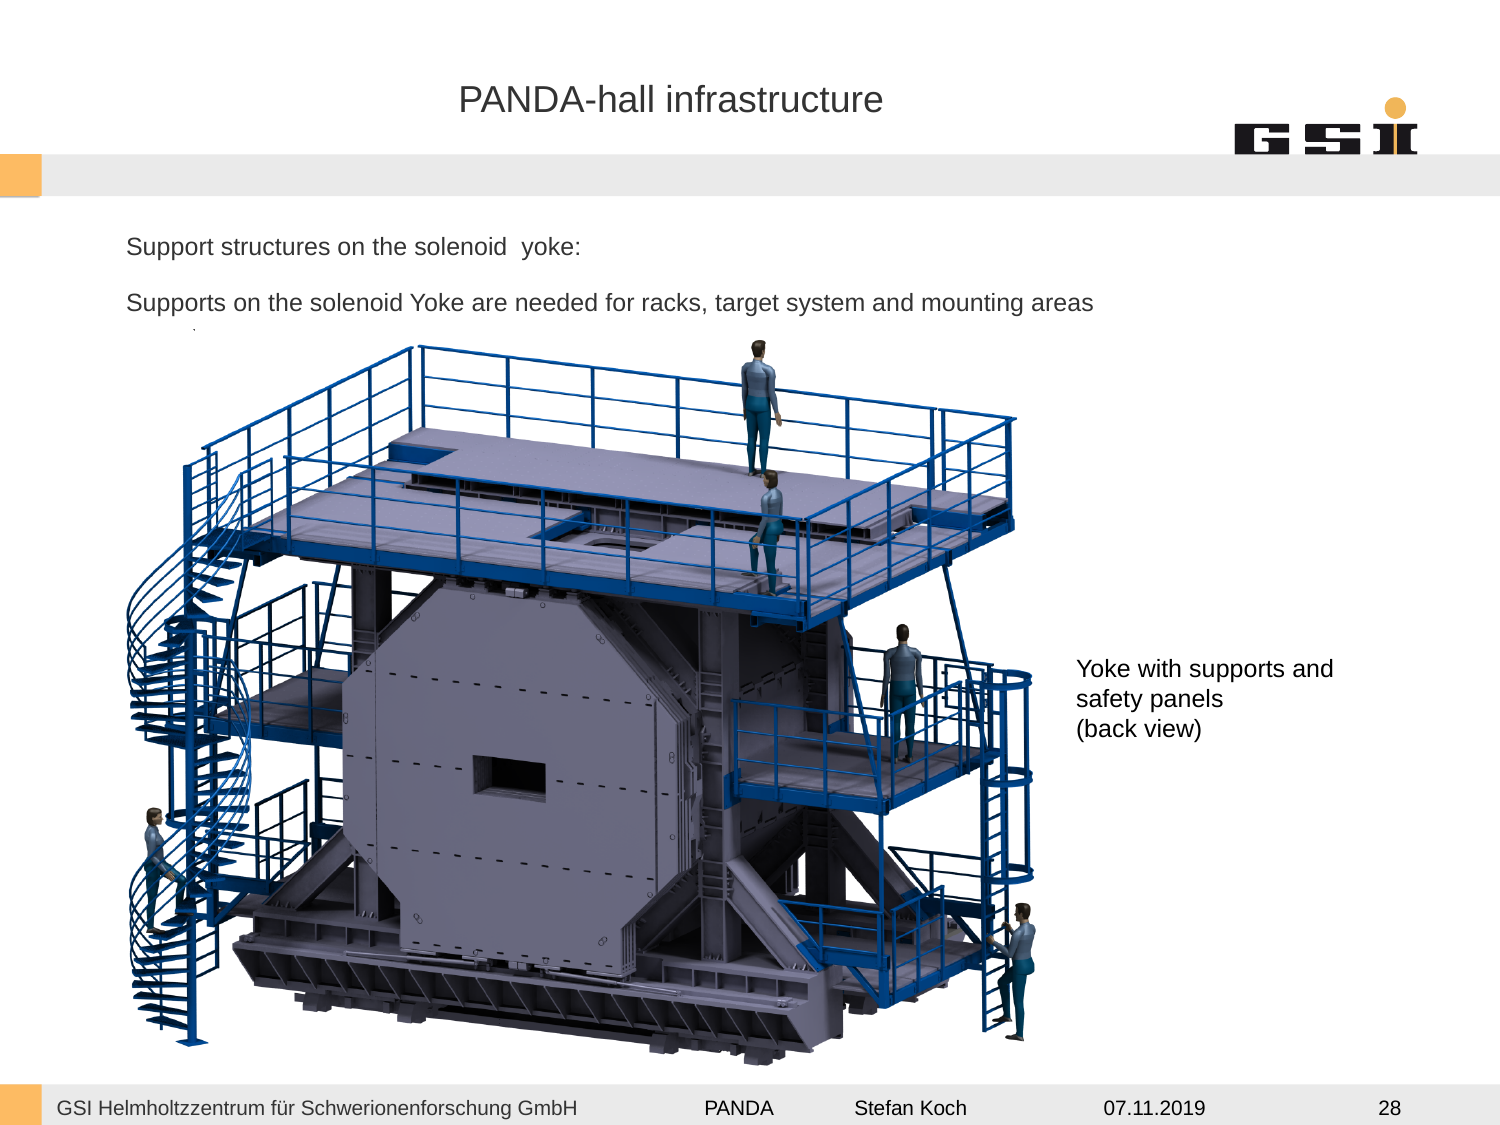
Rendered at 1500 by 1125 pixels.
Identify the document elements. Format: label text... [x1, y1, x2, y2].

picture [1233, 95, 1419, 154]
text_box Support structures on the solenoid yoke: Supports on the solenoid Yoke are needed for racks, target system and mounting areas [111, 224, 1417, 380]
text_box Yoke with supports and safety panels (back view) [1061, 645, 1409, 750]
picture [121, 326, 1045, 1071]
text_box PANDA-hall infrastructure [160, 67, 1200, 128]
